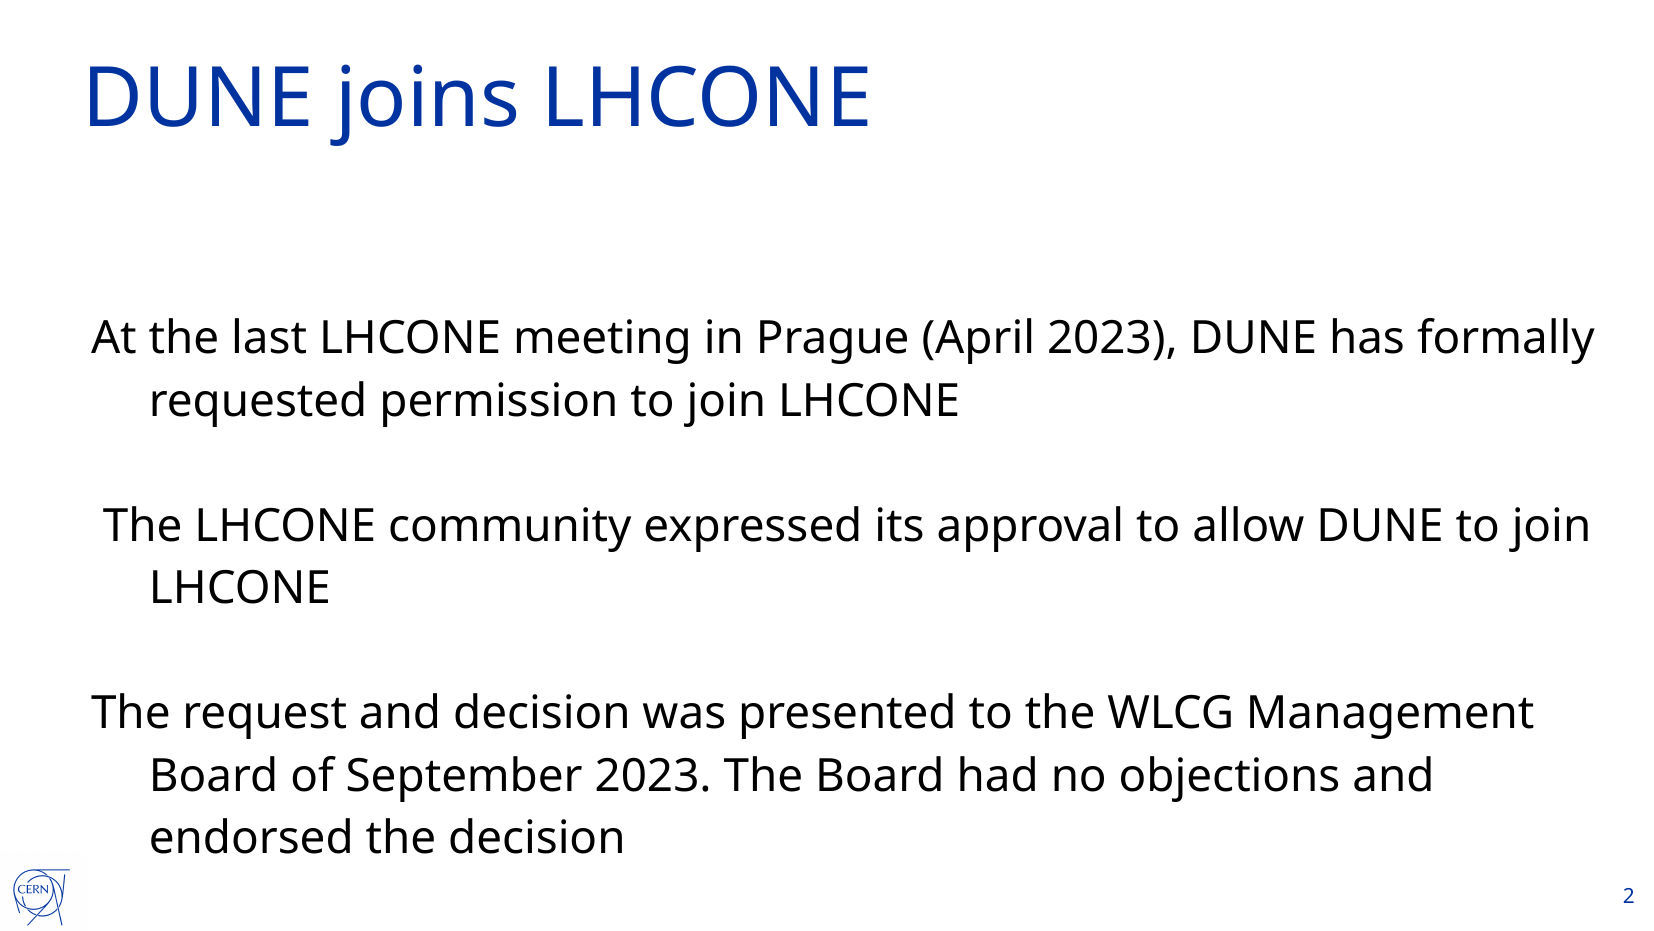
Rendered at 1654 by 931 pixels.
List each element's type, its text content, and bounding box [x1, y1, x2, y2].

picture [0, 850, 76, 931]
text_box At the last LHCONE meeting in Prague (April 2023), DUNE has formally requested permission to join LHCONE The LHCONE community expressed its approval to allow DUNE to join LHCONE The request and decision was presented to the WLCG Management Board of September 2023. The Board had no objections and endorsed the decision [76, 172, 1625, 931]
title DUNE joins LHCONE [82, 37, 1571, 193]
